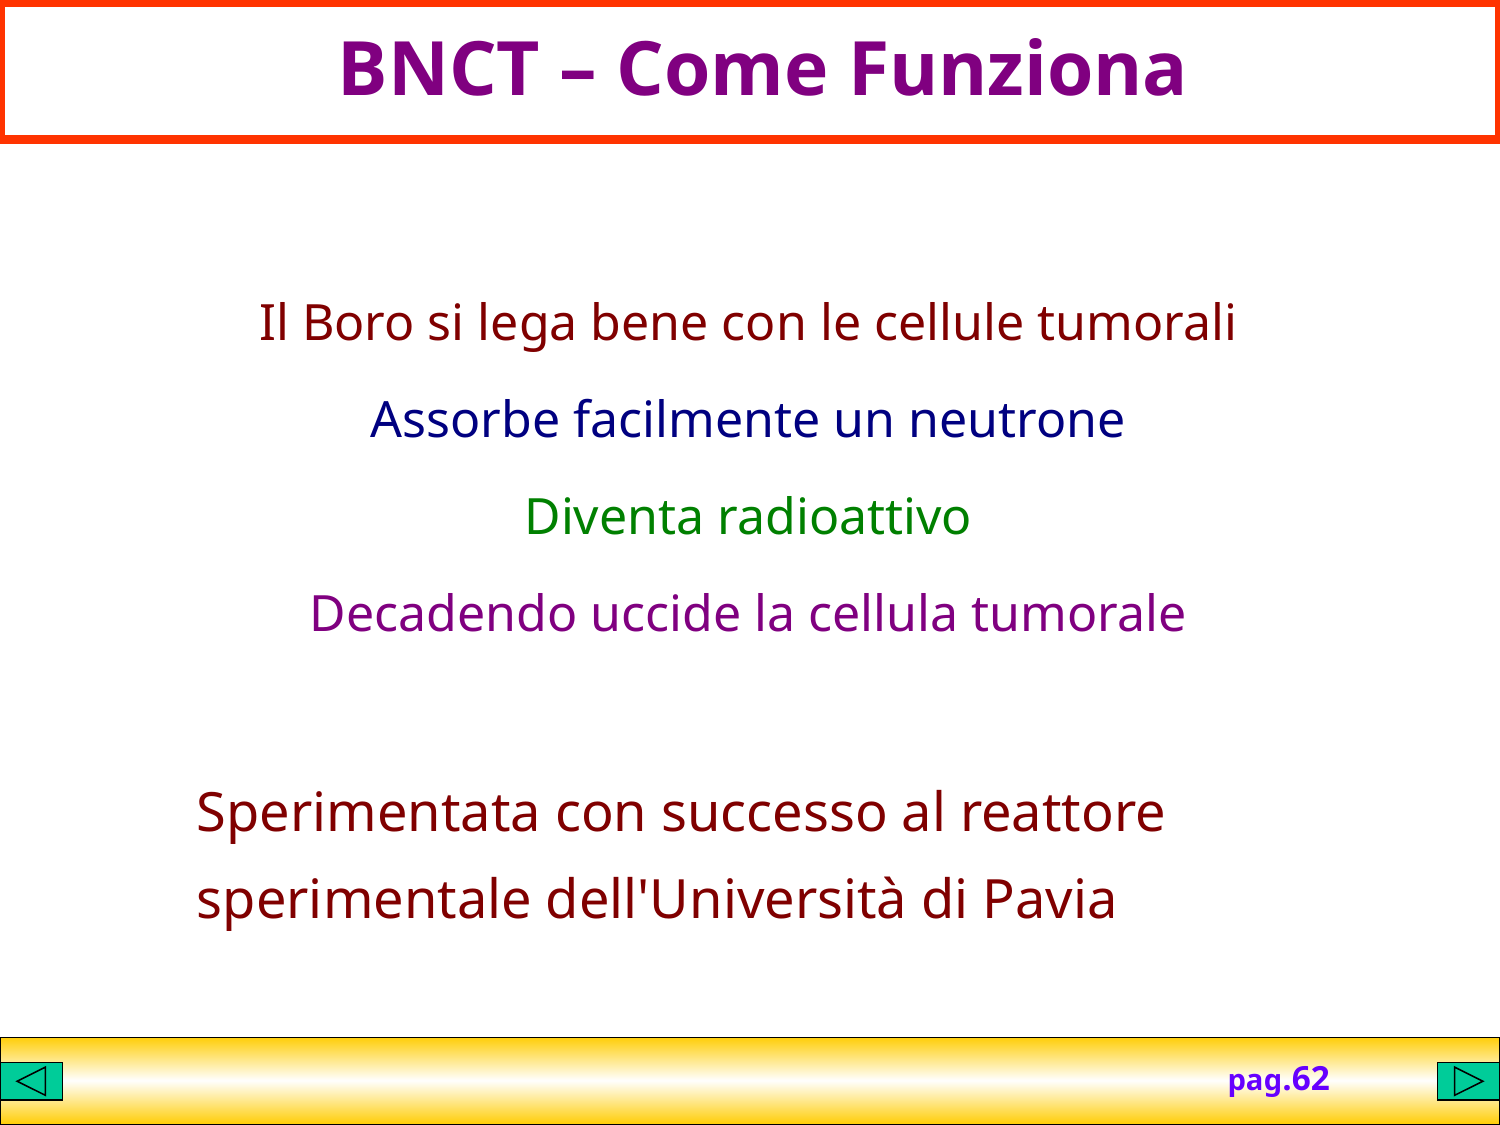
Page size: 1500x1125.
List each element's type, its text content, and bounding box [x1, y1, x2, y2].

text_box Il Boro si lega bene con le cellule tumorali Assorbe facilmente un neutrone Diventa radioattivo Decadendo uccide la cellula tumorale Sperimentata con successo al reattore sperimentale dell'Università di Pavia [75, 176, 1422, 947]
title BNCT – Come Funziona [0, 2, 1500, 140]
